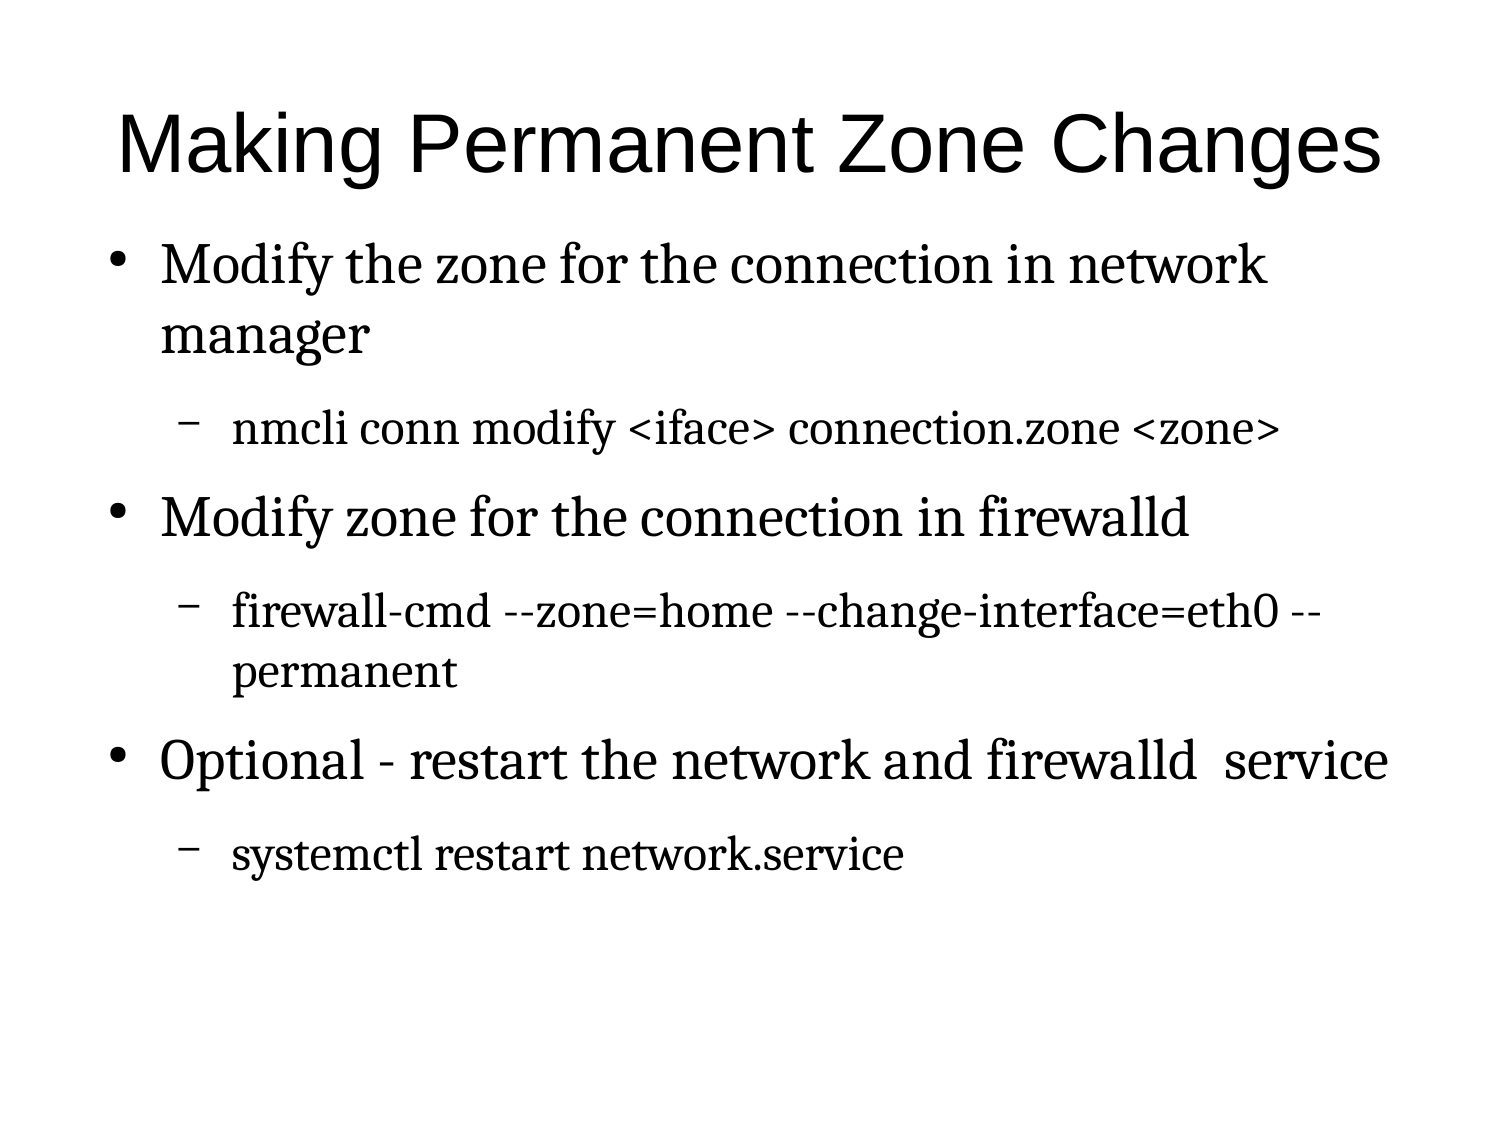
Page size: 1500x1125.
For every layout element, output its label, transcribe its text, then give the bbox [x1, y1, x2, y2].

title Making Permanent Zone Changes [75, 45, 1425, 217]
list Modify the zone for the connection in network manager nmcli conn modify <iface> connection.zone <zone> Modify zone for the connection in firewalld firewall-cmd --zone=home --change-interface=eth0 --permanent Optional - restart the network and firewalld service systemctl restart network.service [75, 217, 1425, 1081]
